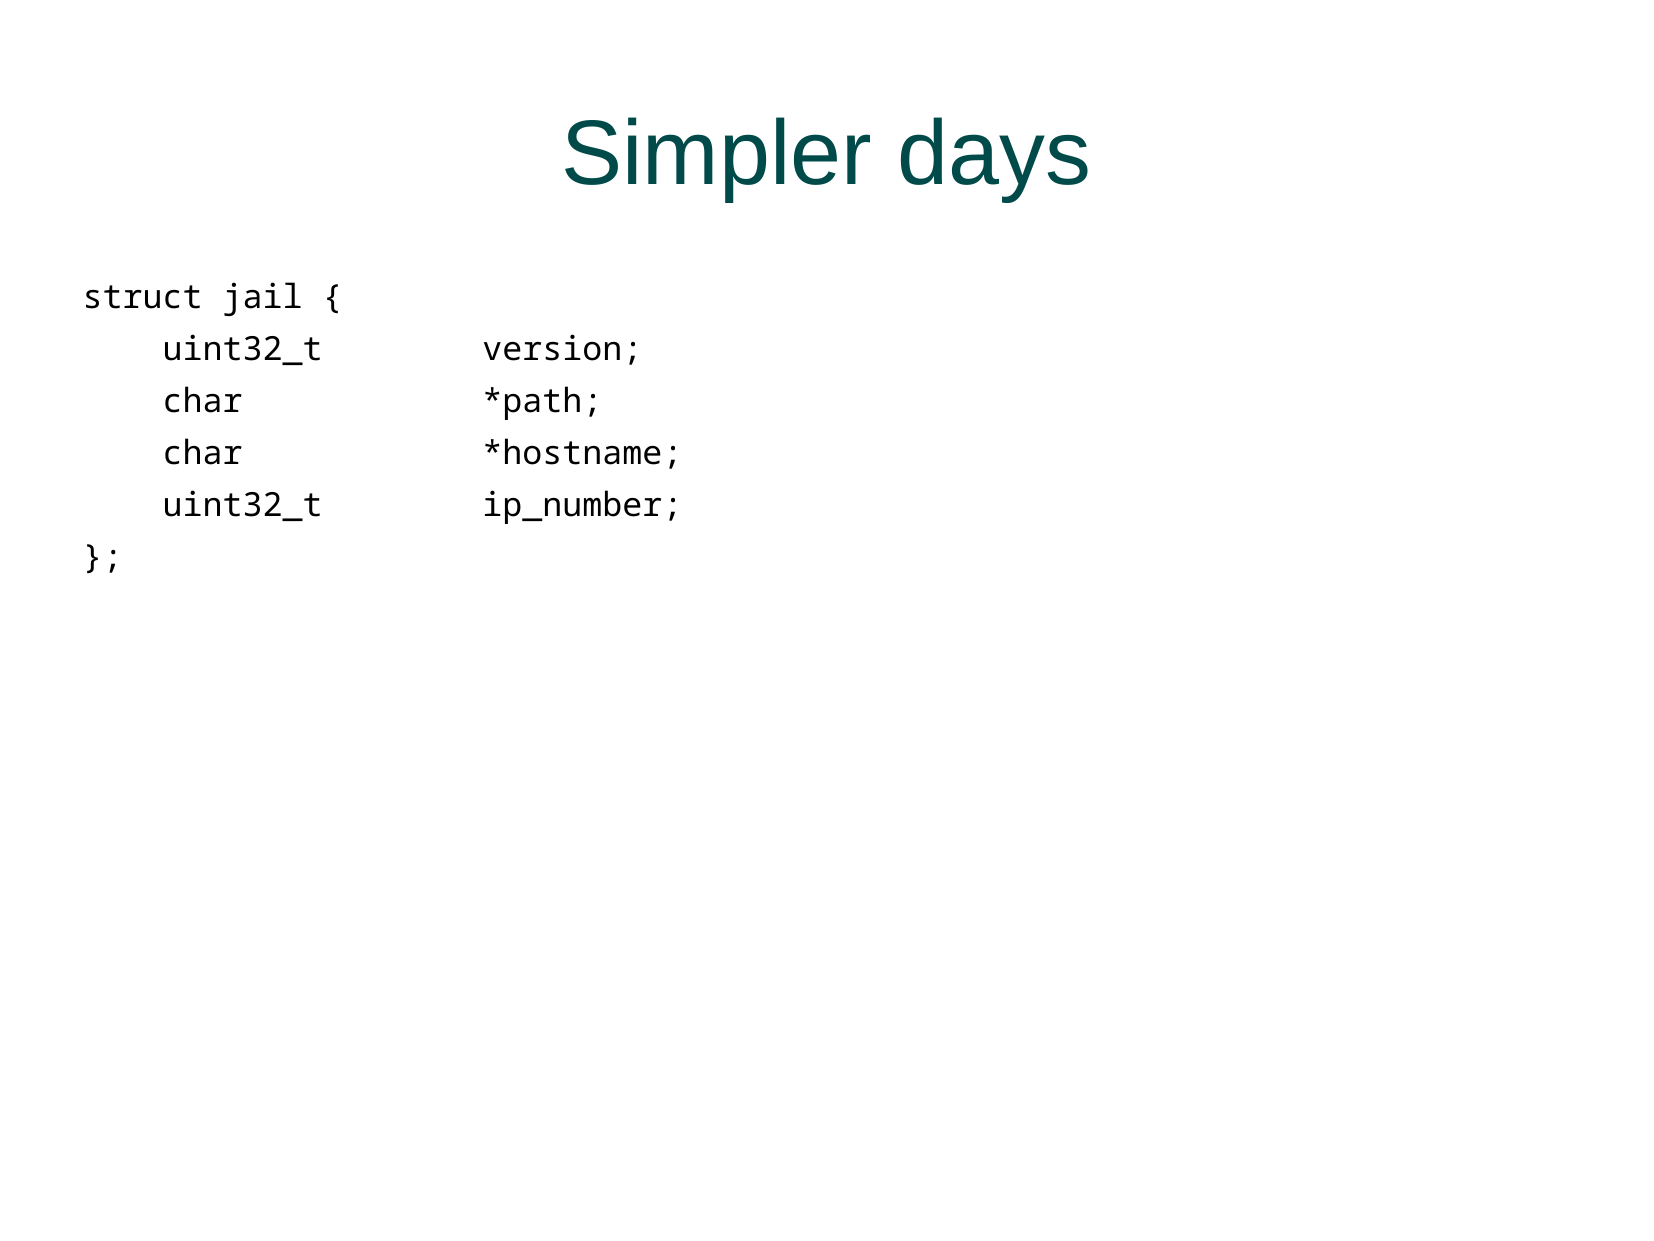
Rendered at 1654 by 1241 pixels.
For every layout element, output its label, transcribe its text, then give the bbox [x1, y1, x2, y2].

list struct jail { uint32_t version; char *path; char *hostname; uint32_t ip_number; }; [82, 290, 1571, 1094]
title Simpler days [82, 56, 1571, 250]
